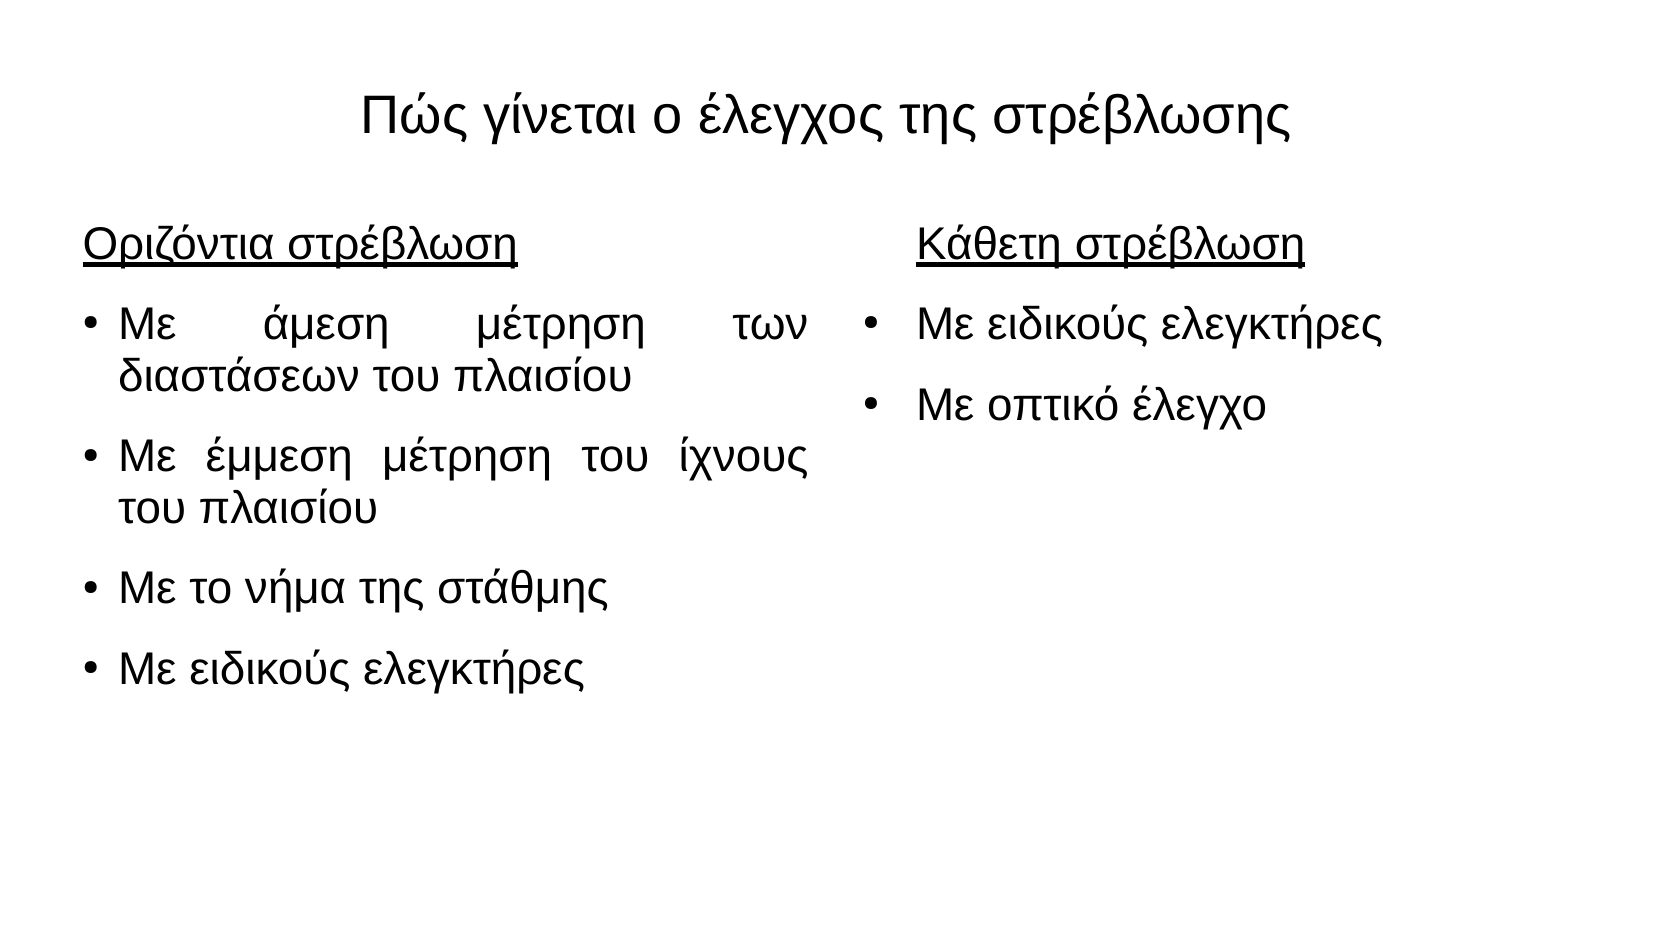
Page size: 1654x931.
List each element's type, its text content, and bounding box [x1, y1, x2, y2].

title Πώς γίνεται ο έλεγχος της στρέβλωσης [82, 37, 1571, 193]
list Κάθετη στρέβλωση Με ειδικούς ελεγκτήρες Με οπτικό έλεγχο [845, 217, 1572, 758]
list Οριζόντια στρέβλωση Με άμεση μέτρηση των διαστάσεων του πλαισίου Με έμμεση μέτρηση του ίχνους του πλαισίου Με το νήμα της στάθμης Με ειδικούς ελεγκτήρες [82, 217, 809, 758]
